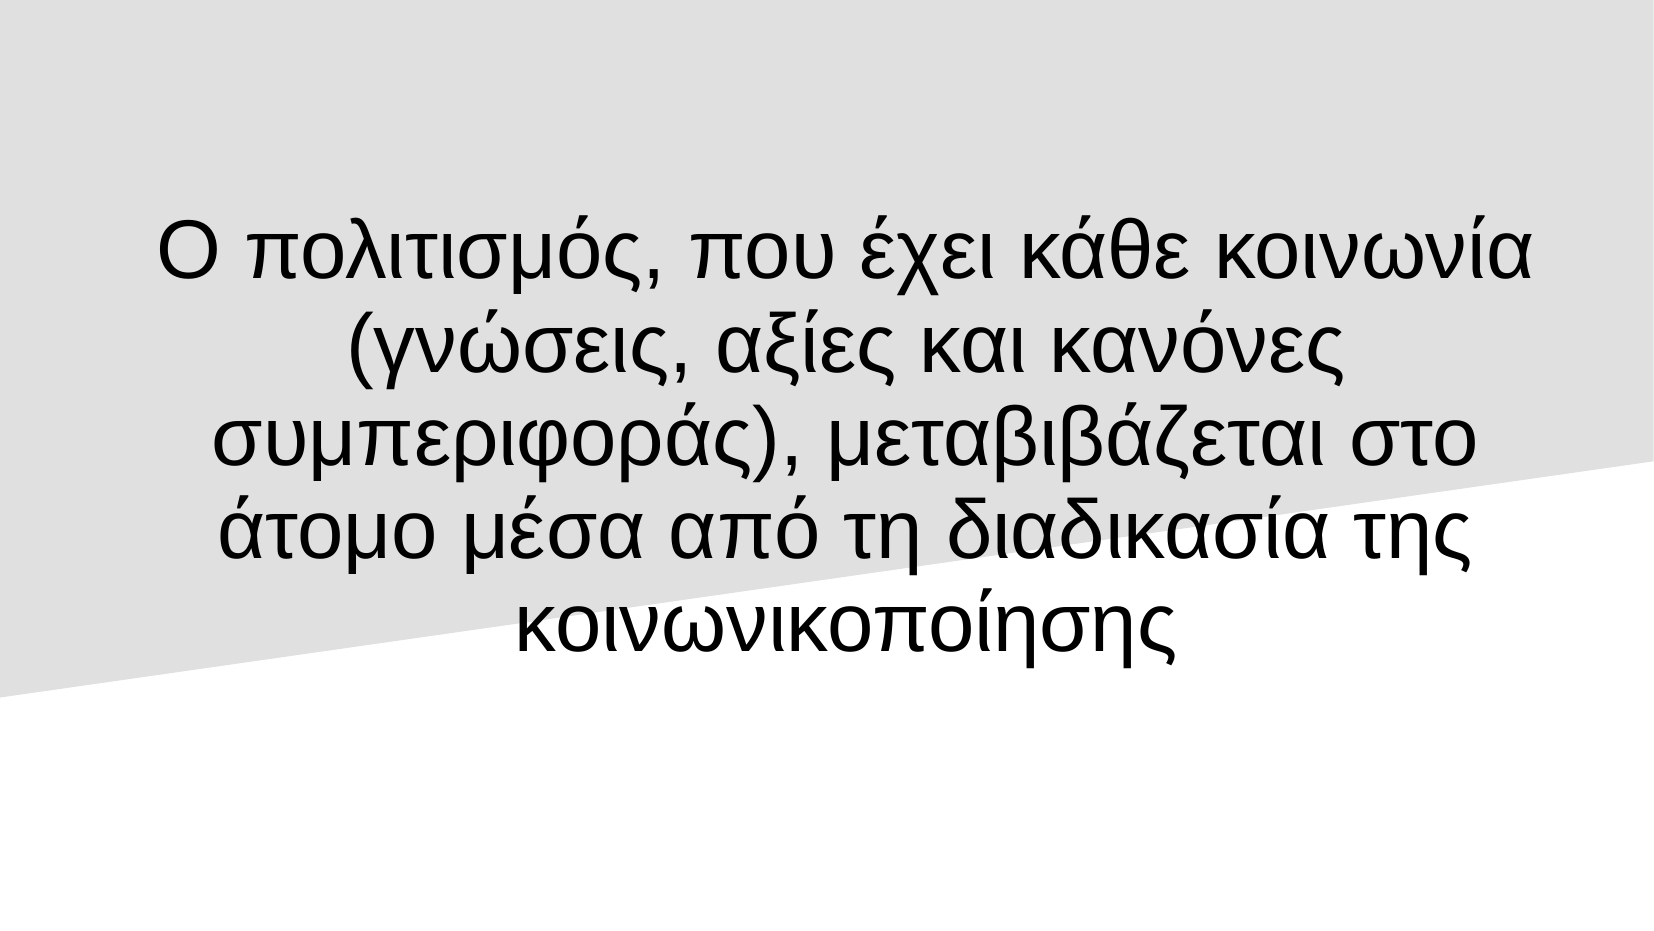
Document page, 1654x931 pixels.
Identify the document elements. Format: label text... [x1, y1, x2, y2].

title Ο πολιτισμός, που έχει κάθε κοινωνία (γνώσεις, αξίες και κανόνες συμπεριφοράς), μεταβιβάζεται στο άτομο μέσα από τη διαδικασία της κοινωνικοποίησης [101, 180, 1591, 693]
